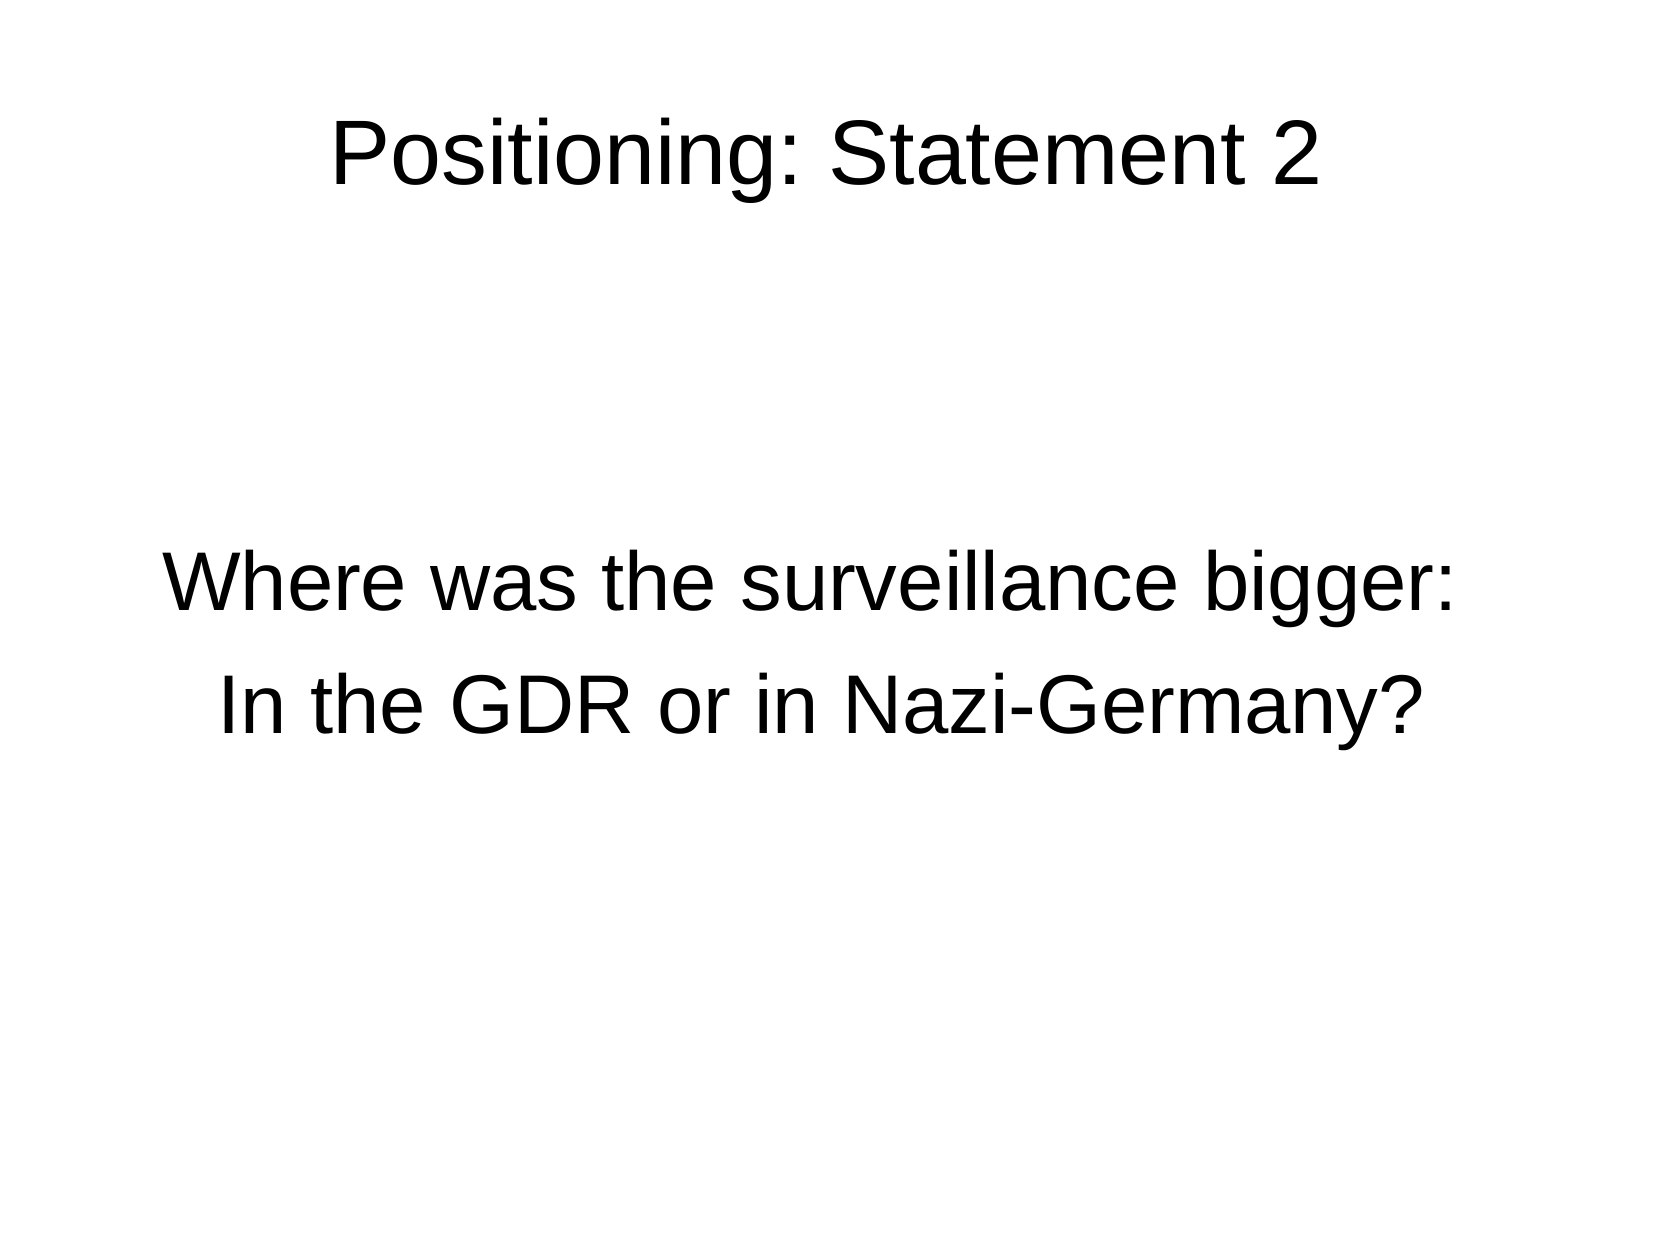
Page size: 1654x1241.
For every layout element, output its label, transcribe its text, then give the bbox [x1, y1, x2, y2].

list Where was the surveillance bigger: In the GDR or in Nazi-Germany? [82, 290, 1538, 1010]
title Positioning: Statement 2 [82, 49, 1571, 257]
